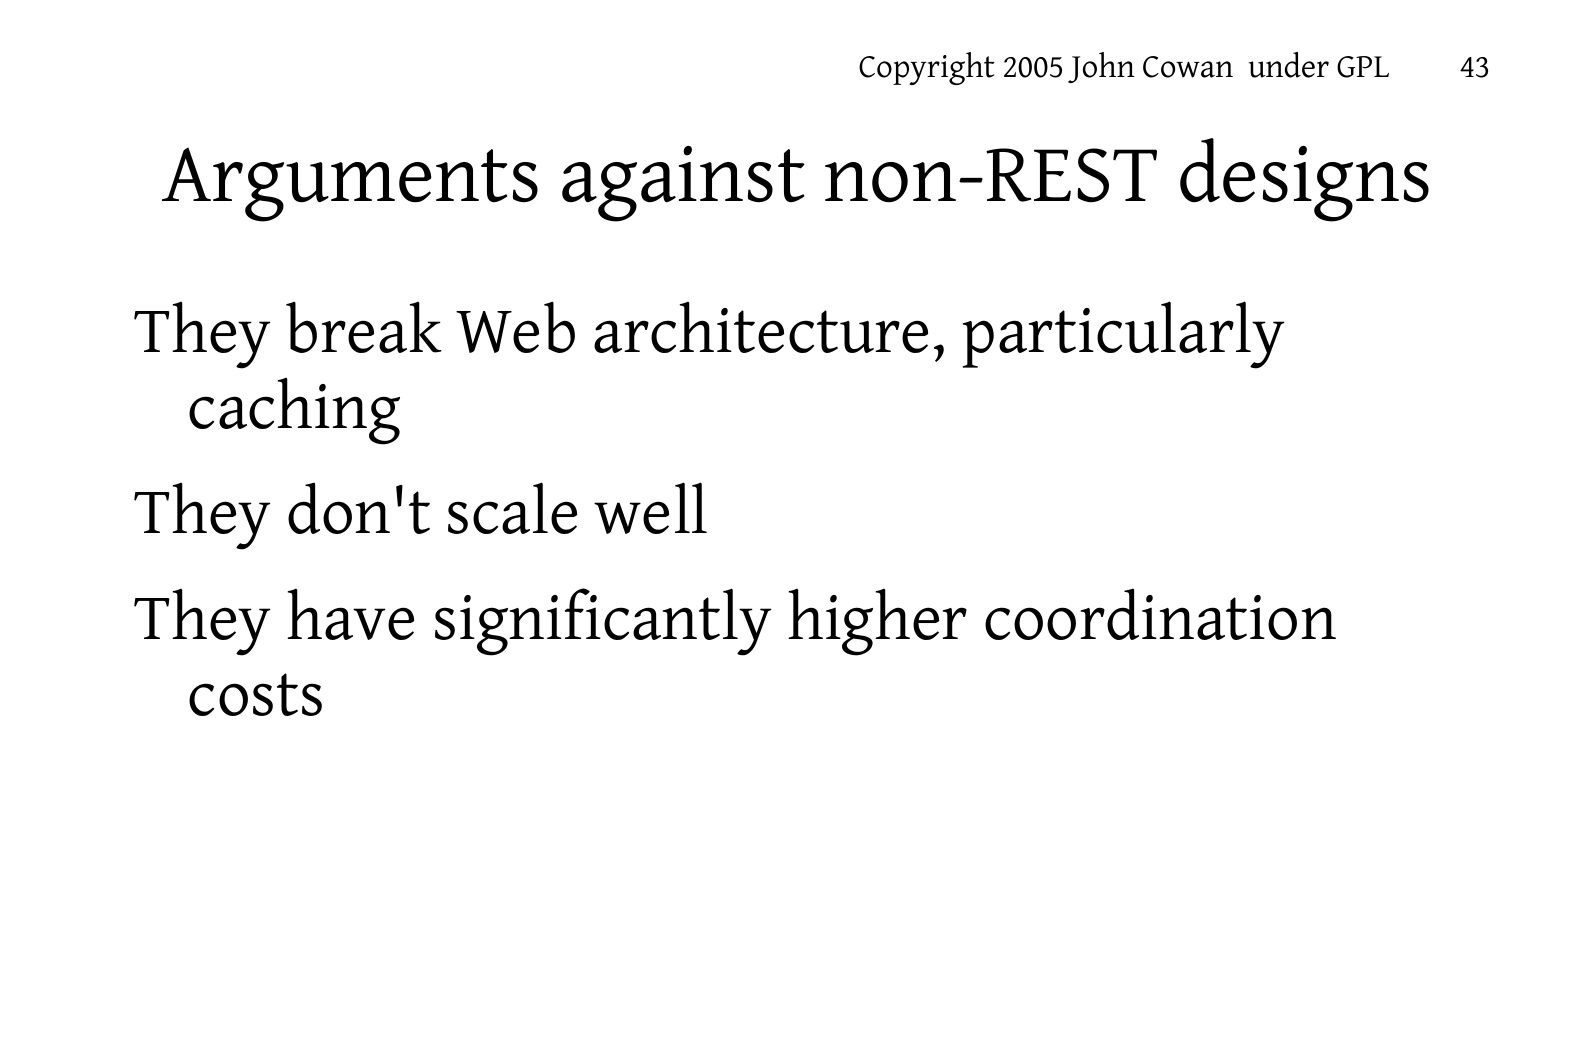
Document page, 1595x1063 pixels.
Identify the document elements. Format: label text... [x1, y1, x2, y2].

list They break Web architecture, particularly caching They don't scale well They have significantly higher coordination costs [117, 295, 1479, 966]
title Arguments against non-REST designs [117, 49, 1479, 295]
